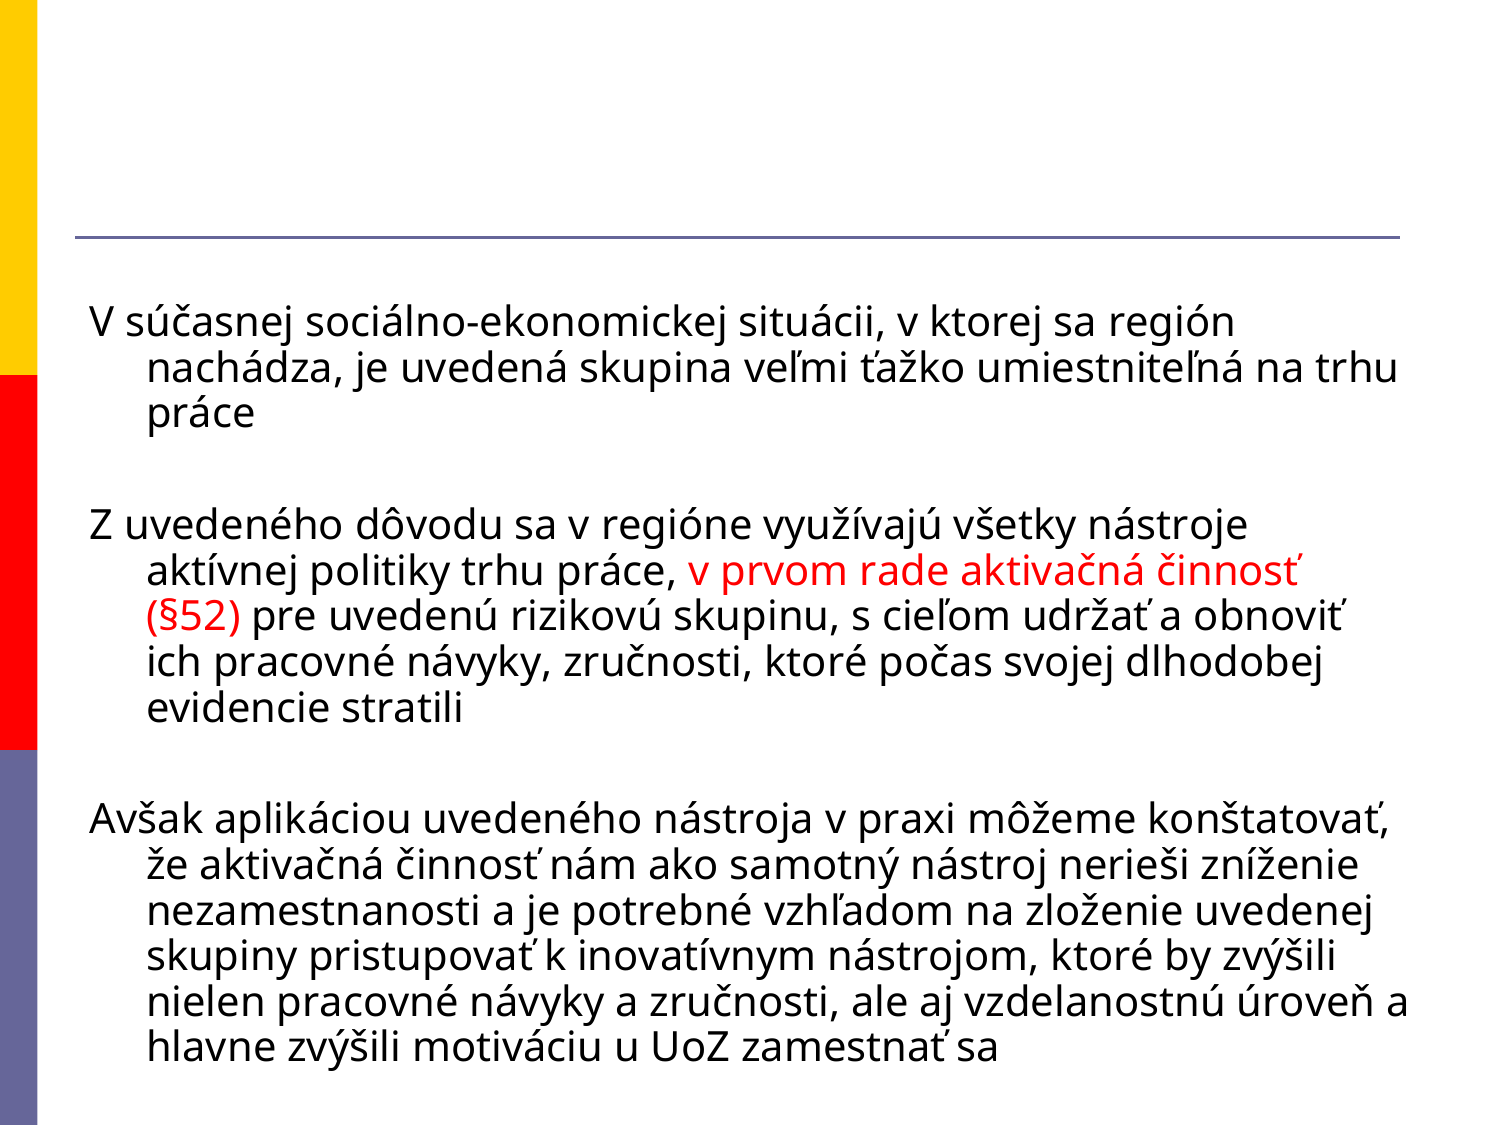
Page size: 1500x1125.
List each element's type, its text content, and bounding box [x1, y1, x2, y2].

list V súčasnej sociálno-ekonomickej situácii, v ktorej sa región nachádza, je uvedená skupina veľmi ťažko umiestniteľná na trhu práce Z uvedeného dôvodu sa v regióne využívajú všetky nástroje aktívnej politiky trhu práce, v prvom rade aktivačná činnosť (§52) pre uvedenú rizikovú skupinu, s cieľom udržať a obnoviť ich pracovné návyky, zručnosti, ktoré počas svojej dlhodobej evidencie stratili Avšak aplikáciou uvedeného nástroja v praxi môžeme konštatovať, že aktivačná činnosť nám ako samotný nástroj nerieši zníženie nezamestnanosti a je potrebné vzhľadom na zloženie uvedenej skupiny pristupovať k inovatívnym nástrojom, ktoré by zvýšili nielen pracovné návyky a zručnosti, ale aj vzdelanostnú úroveň a hlavne zvýšili motiváciu u UoZ zamestnať sa [75, 224, 1426, 1125]
